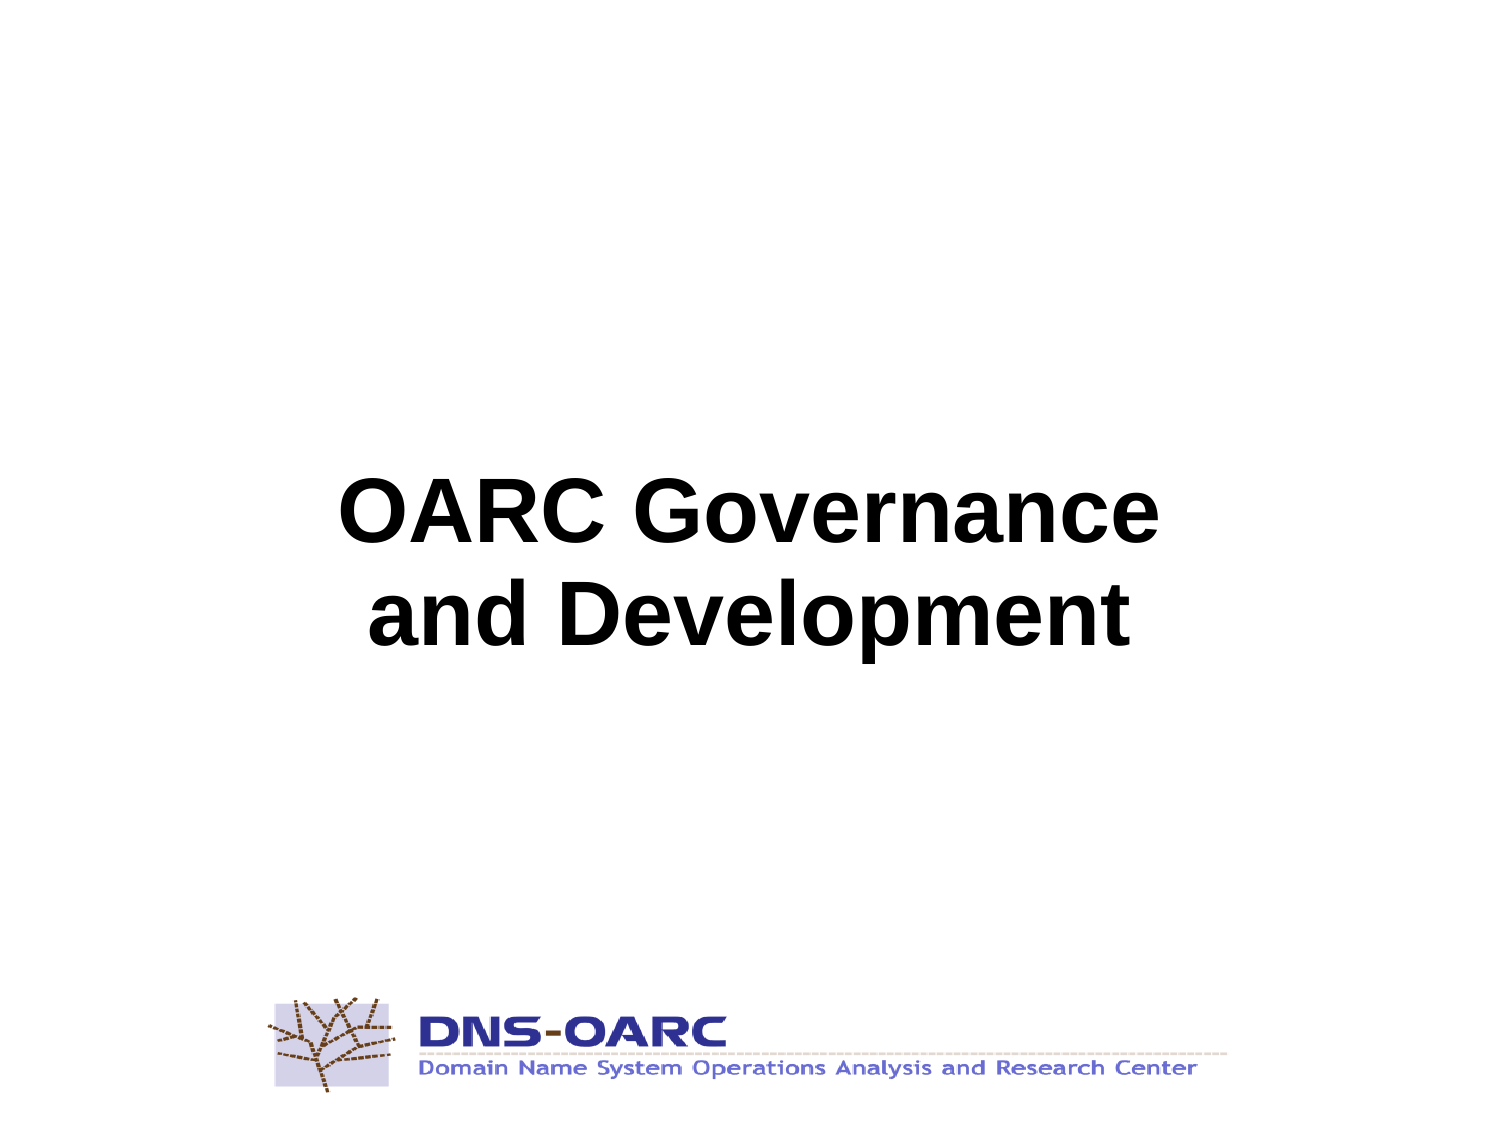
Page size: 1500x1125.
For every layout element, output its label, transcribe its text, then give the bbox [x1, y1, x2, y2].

picture [214, 991, 1259, 1099]
subtitle OARC Governance and Development [75, 236, 1425, 889]
